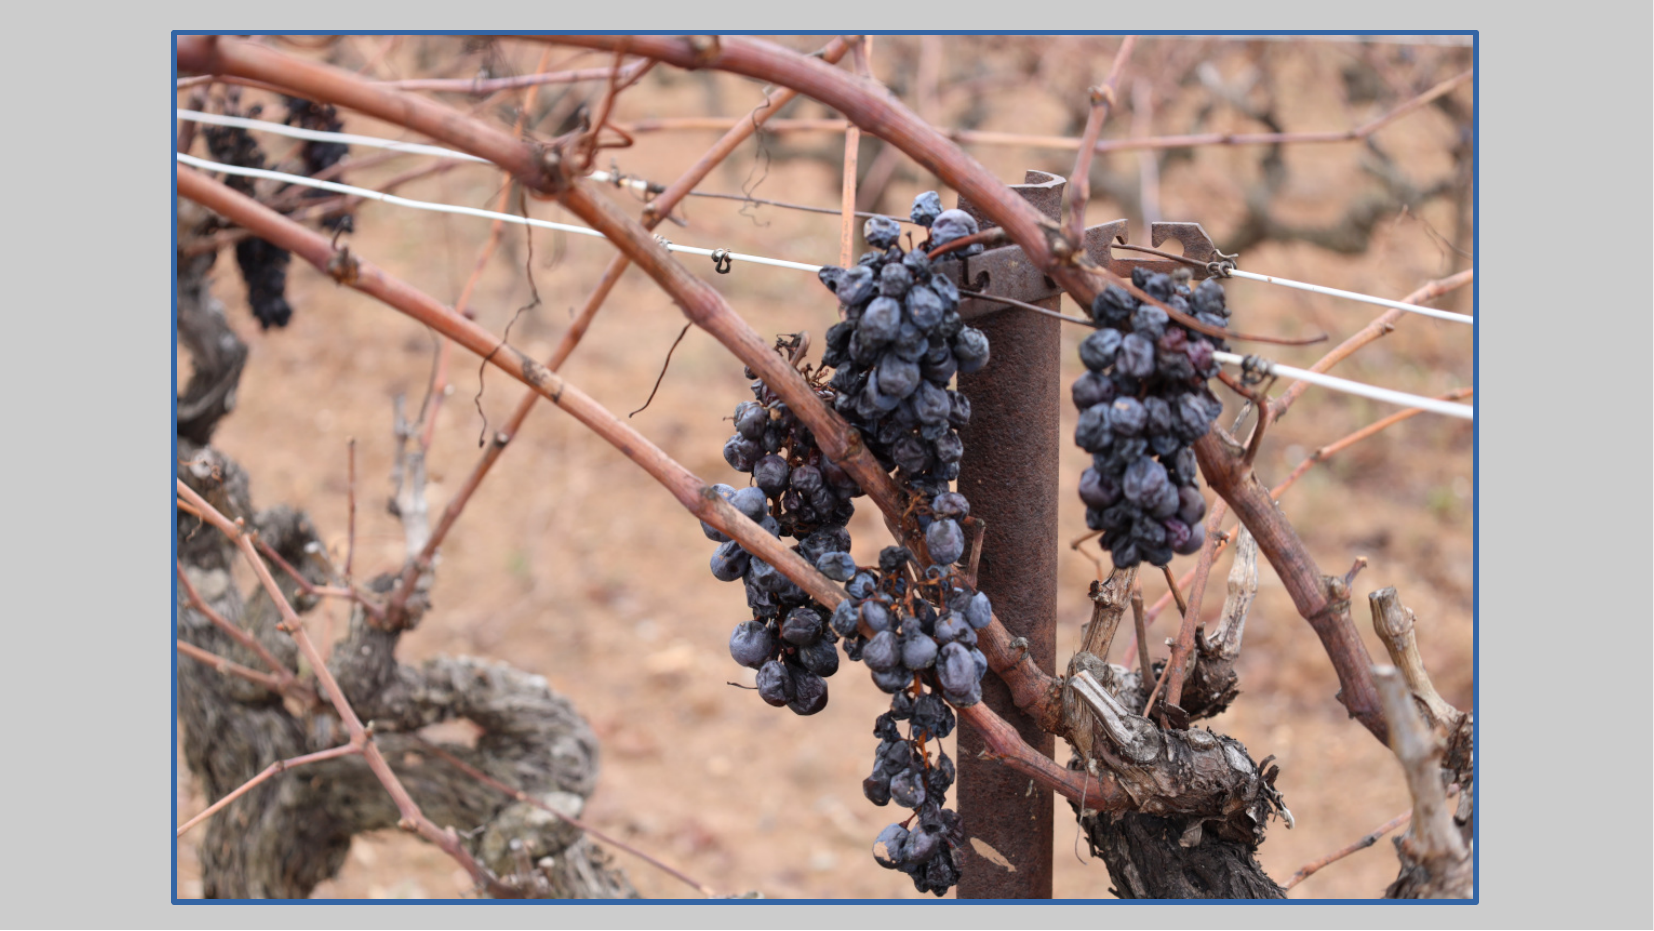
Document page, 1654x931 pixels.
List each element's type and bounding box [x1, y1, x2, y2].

picture [177, 35, 1474, 900]
